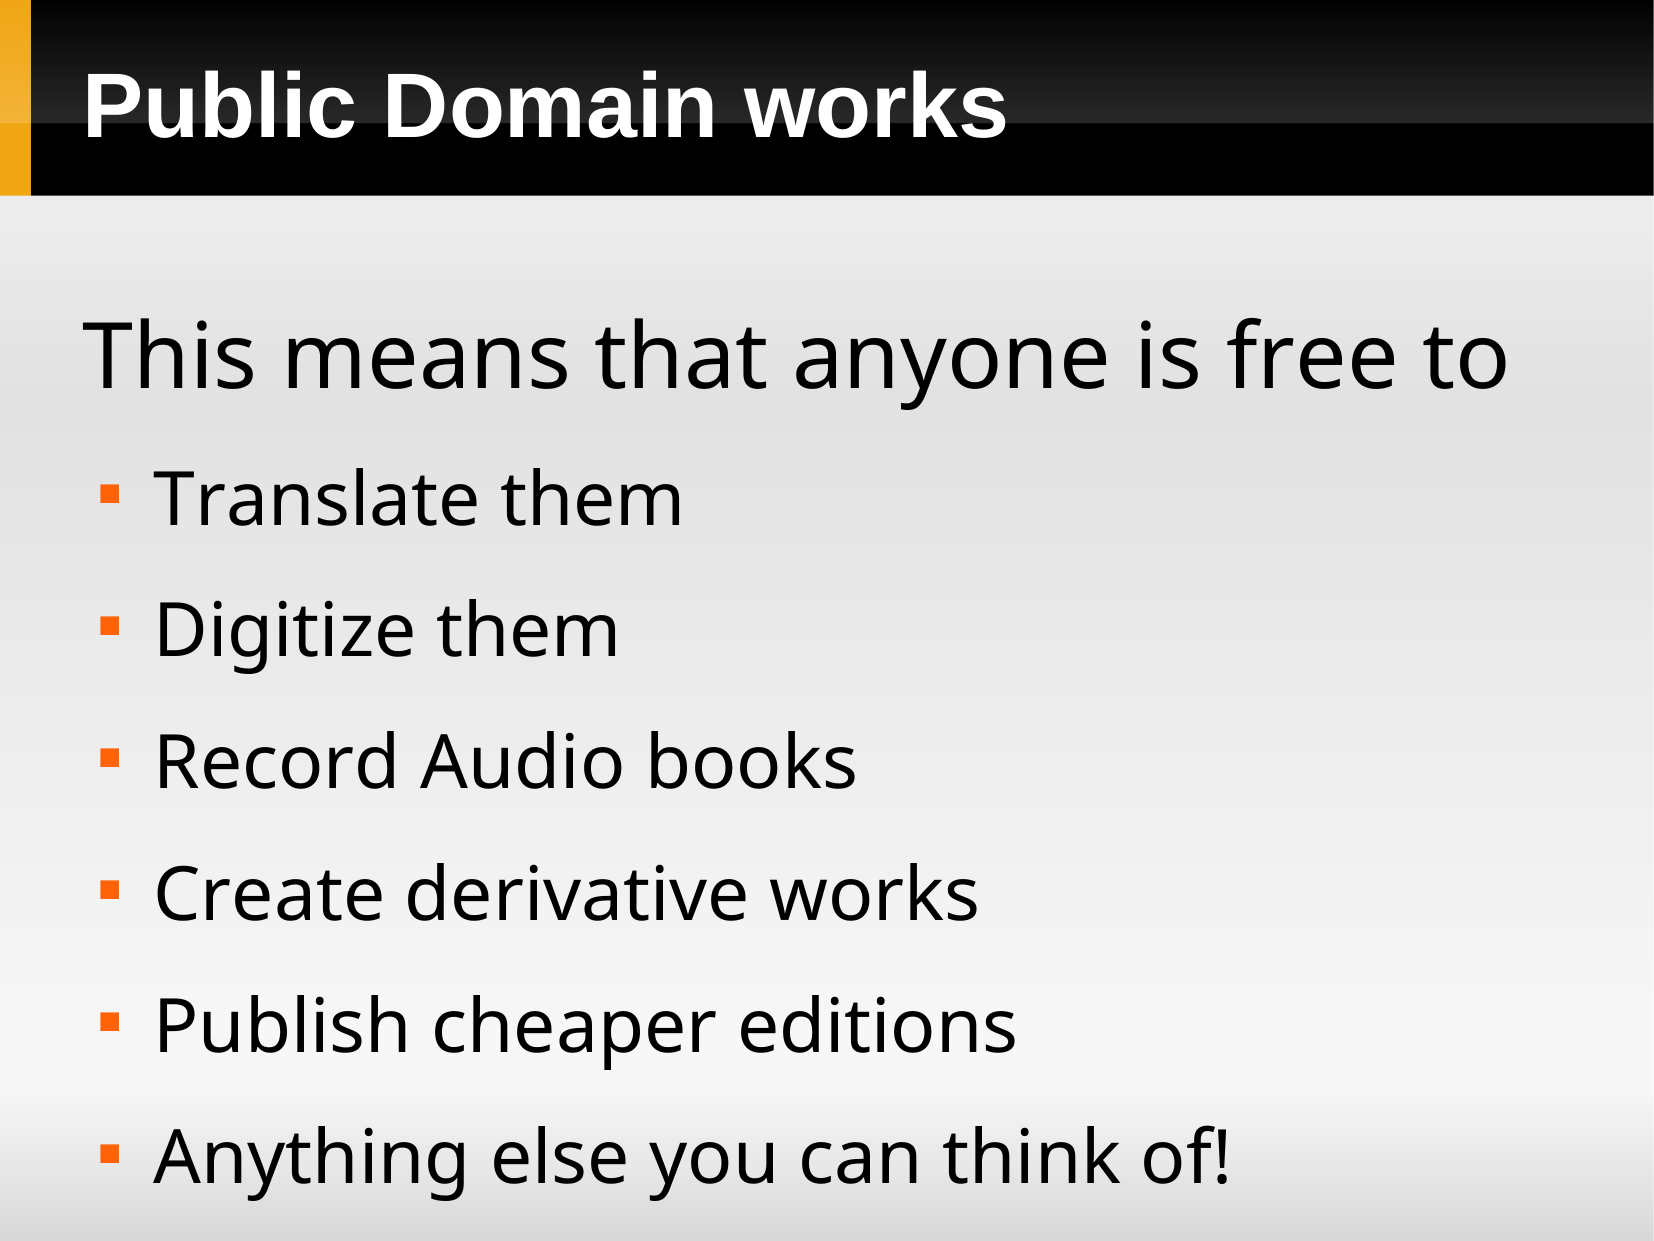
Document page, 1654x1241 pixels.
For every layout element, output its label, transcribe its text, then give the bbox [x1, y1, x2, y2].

title Public Domain works [82, 2, 1571, 210]
list This means that anyone is free to Translate them Digitize them Record Audio books Create derivative works Publish cheaper editions Anything else you can think of! [82, 290, 1571, 1094]
picture [0, 0, 1654, 1241]
